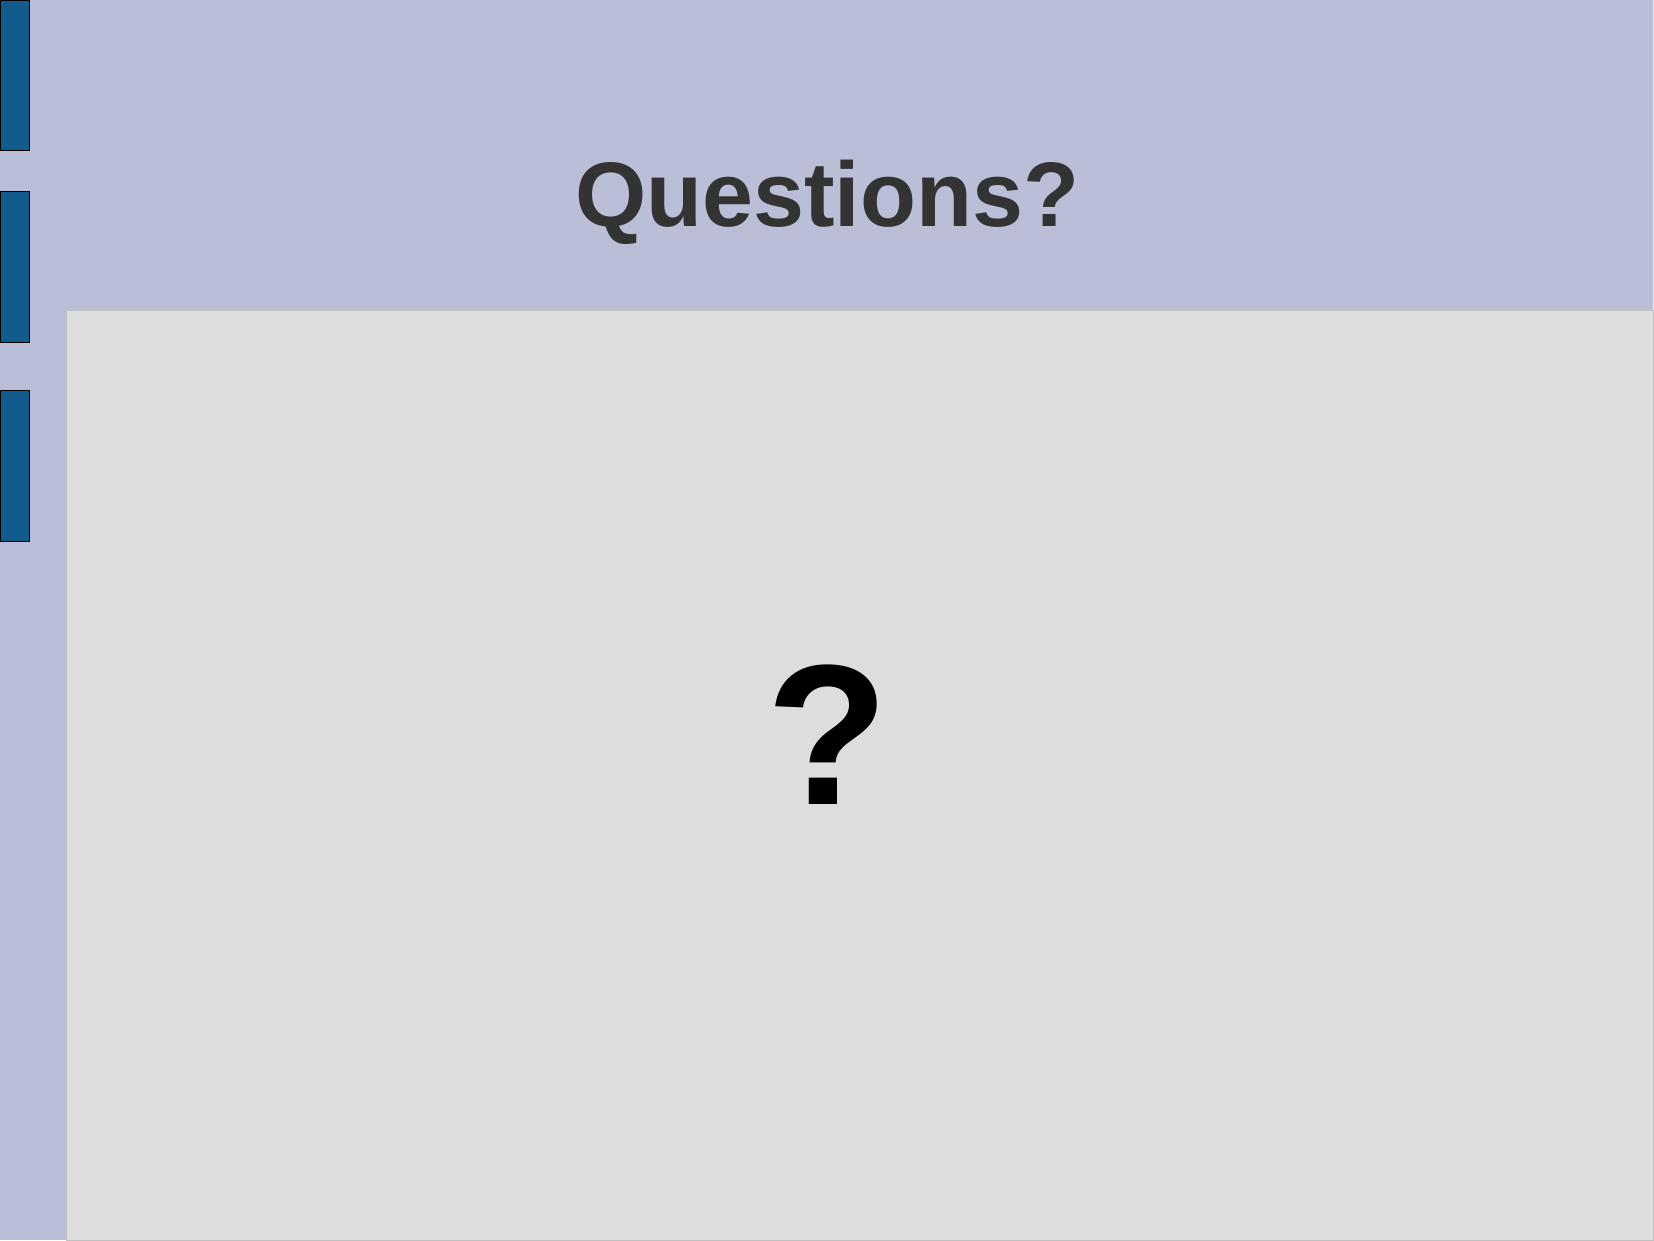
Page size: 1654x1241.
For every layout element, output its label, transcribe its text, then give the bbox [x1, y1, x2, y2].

title Questions? [121, 91, 1534, 299]
subtitle ? [121, 344, 1534, 1127]
